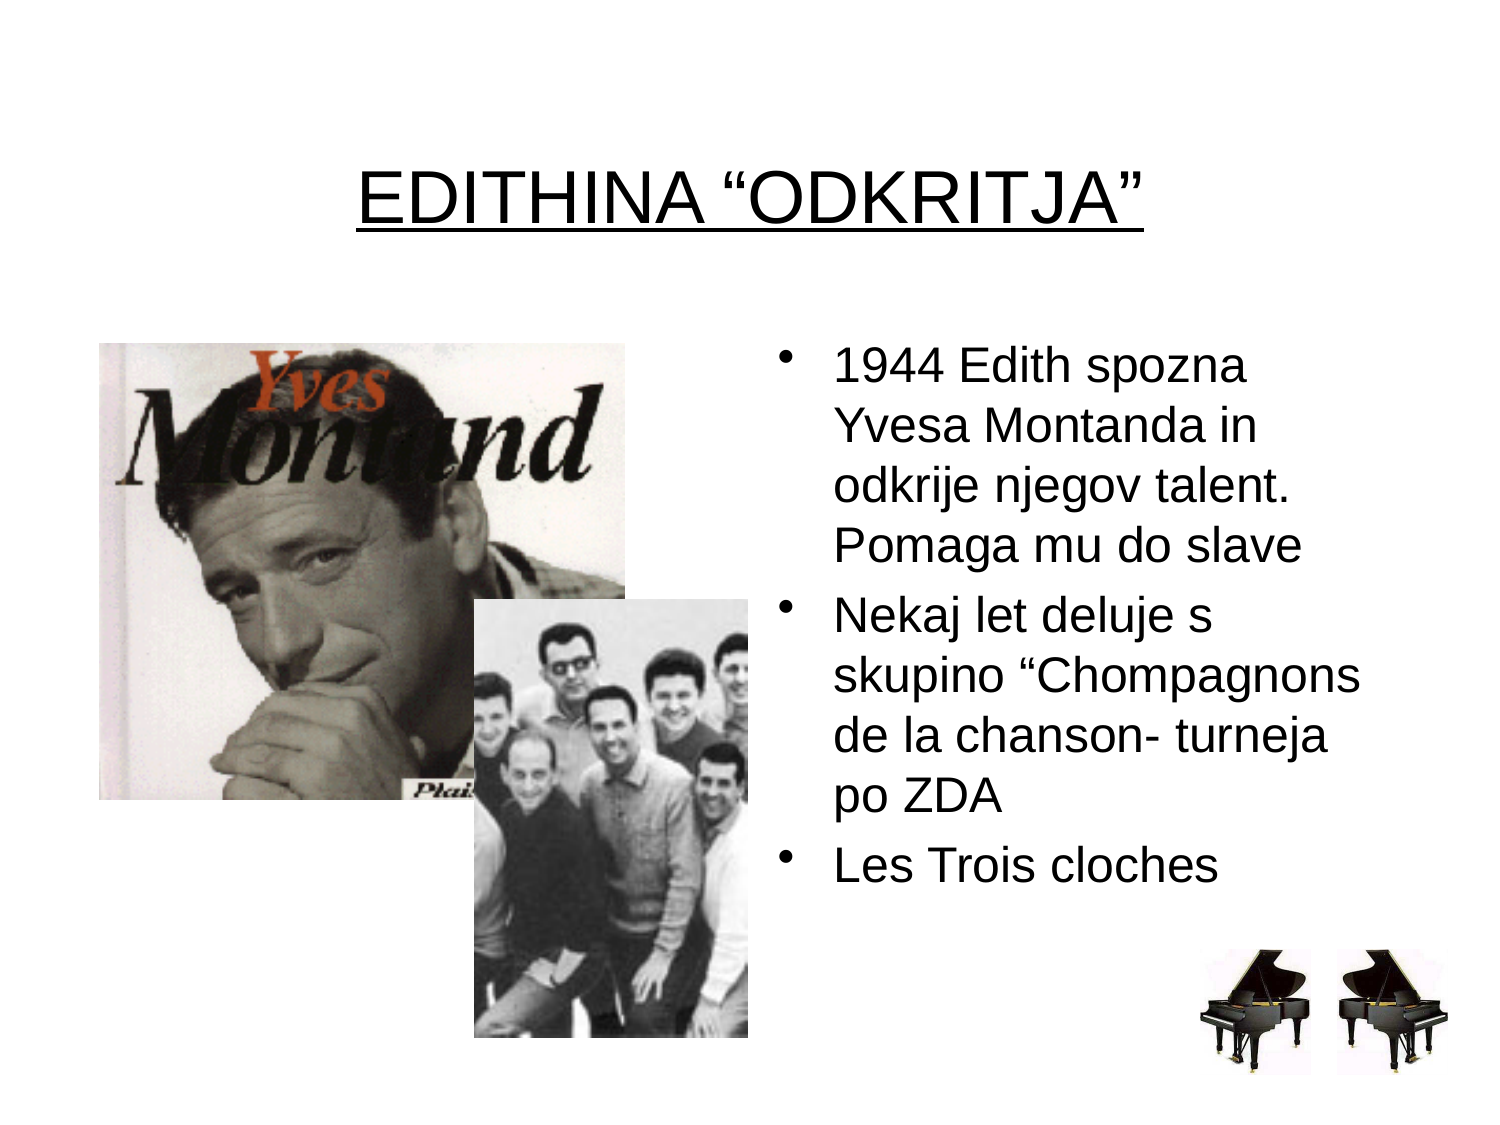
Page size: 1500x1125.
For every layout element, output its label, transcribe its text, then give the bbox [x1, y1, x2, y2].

picture [99, 343, 748, 1038]
picture [1200, 949, 1311, 1075]
picture [1337, 949, 1448, 1075]
title EDITHINA “ODKRITJA” [112, 99, 1388, 288]
list 1944 Edith spozna Yvesa Montanda in odkrije njegov talent. Pomaga mu do slave Nekaj let deluje s skupino “Chompagnons de la chanson- turneja po ZDA Les Trois cloches [762, 324, 1388, 1000]
